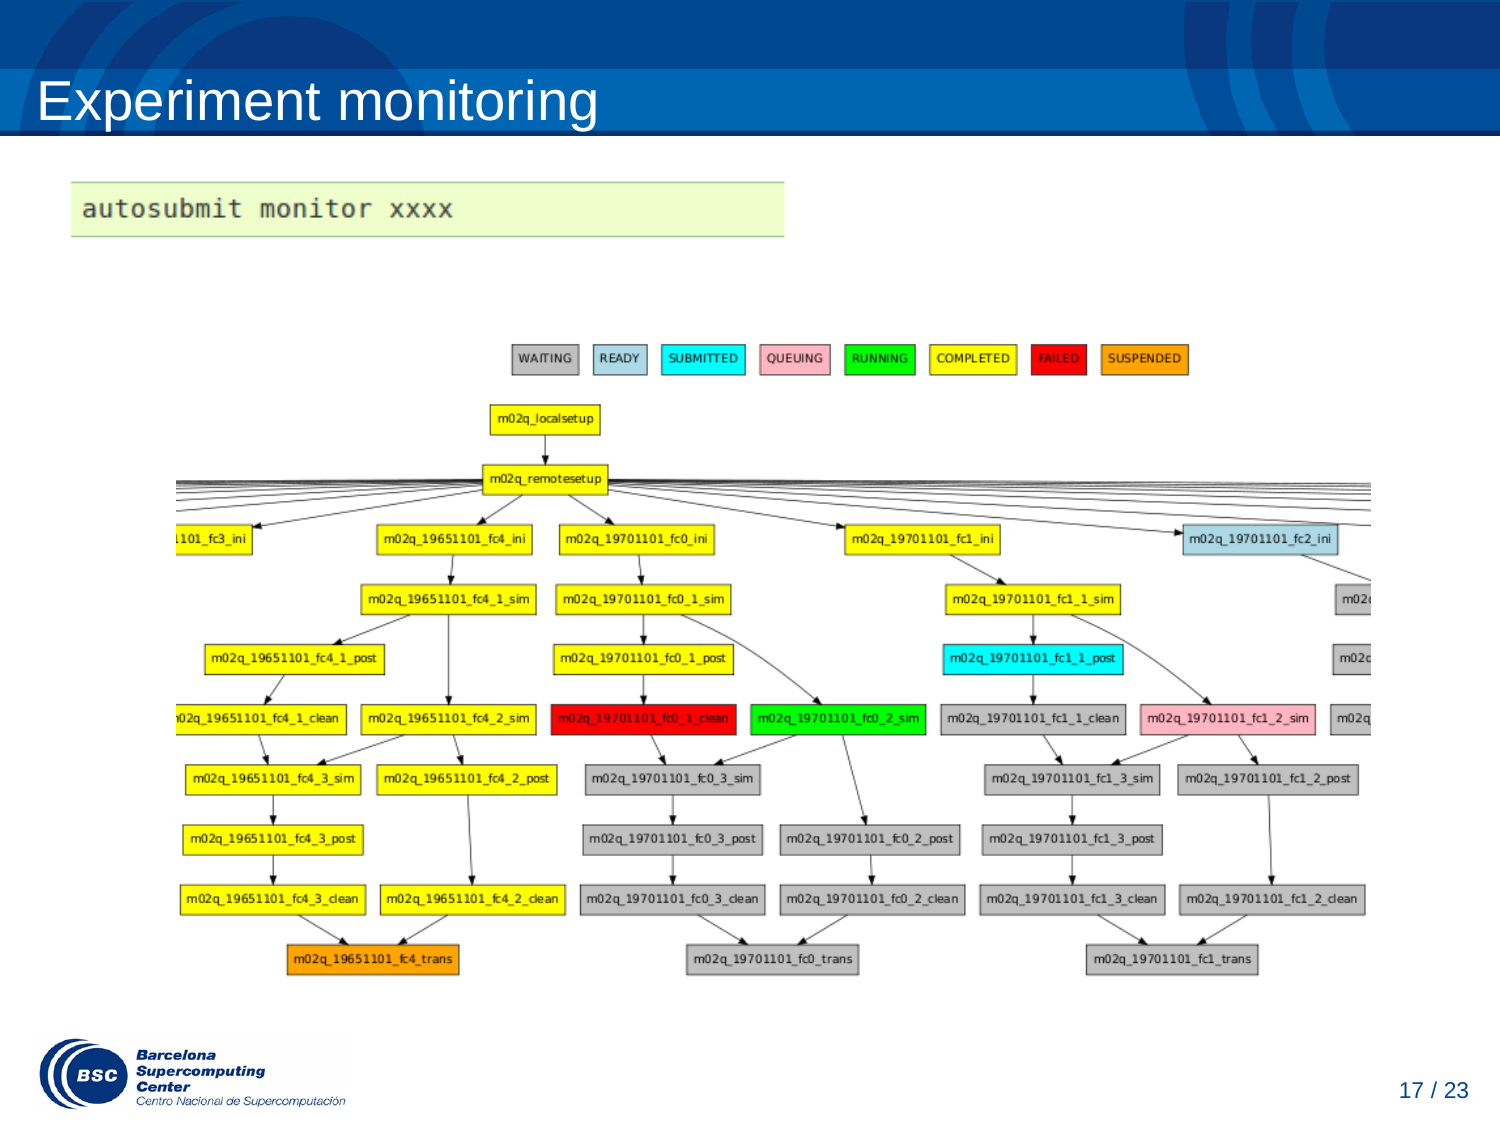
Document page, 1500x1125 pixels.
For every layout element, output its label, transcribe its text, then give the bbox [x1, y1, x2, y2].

picture [48, 162, 801, 254]
text_box <number> / 23 [1364, 1042, 1484, 1111]
picture [176, 322, 1371, 996]
text_box Experiment monitoring [2, 59, 727, 137]
picture [0, 0, 1500, 136]
picture [37, 1035, 347, 1111]
